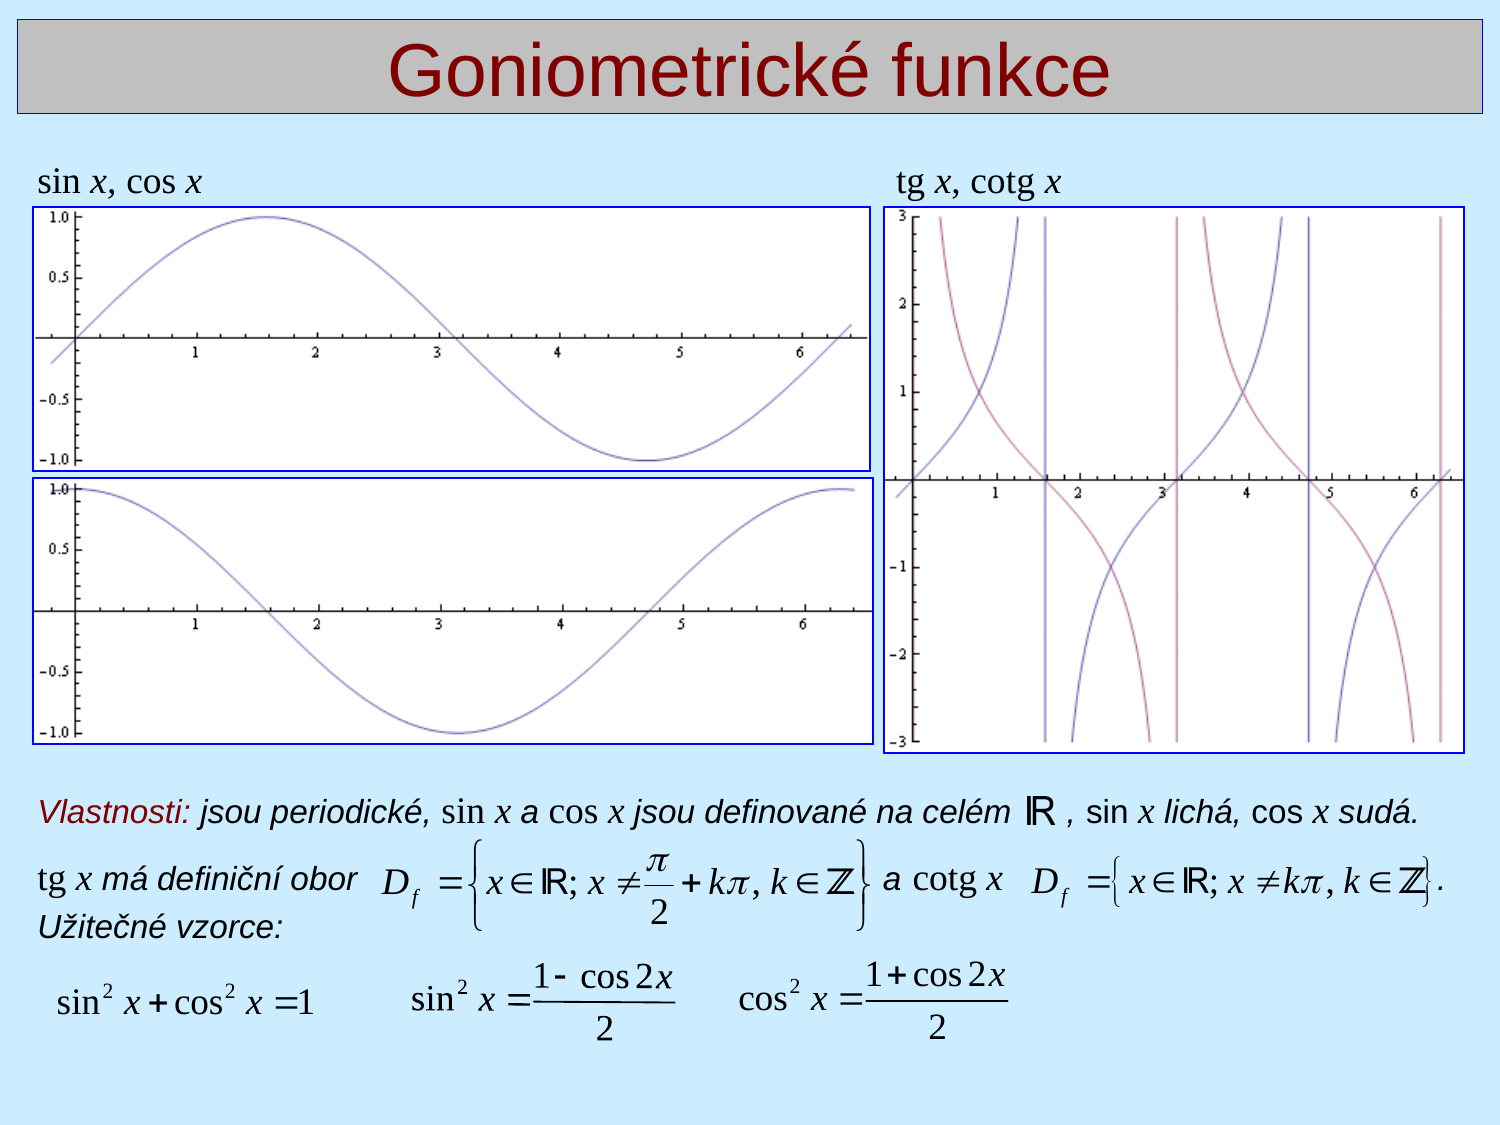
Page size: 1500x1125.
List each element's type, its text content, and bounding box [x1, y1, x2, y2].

picture [884, 207, 1463, 752]
title Goniometrické funkce [17, 19, 1483, 114]
picture [406, 951, 684, 1049]
picture [34, 207, 869, 471]
picture [52, 974, 319, 1025]
picture [375, 832, 878, 939]
picture [733, 951, 1017, 1048]
text_box sin x, cos x tg x, cotg x Vlastnosti: jsou periodické, sin x a cos x jsou definované na celém , sin x lichá, cos x sudá. tg x má definiční obor a cotg x . Užitečné vzorce: [22, 148, 1482, 1054]
picture [1019, 787, 1066, 833]
picture [34, 479, 872, 744]
picture [1025, 853, 1444, 916]
